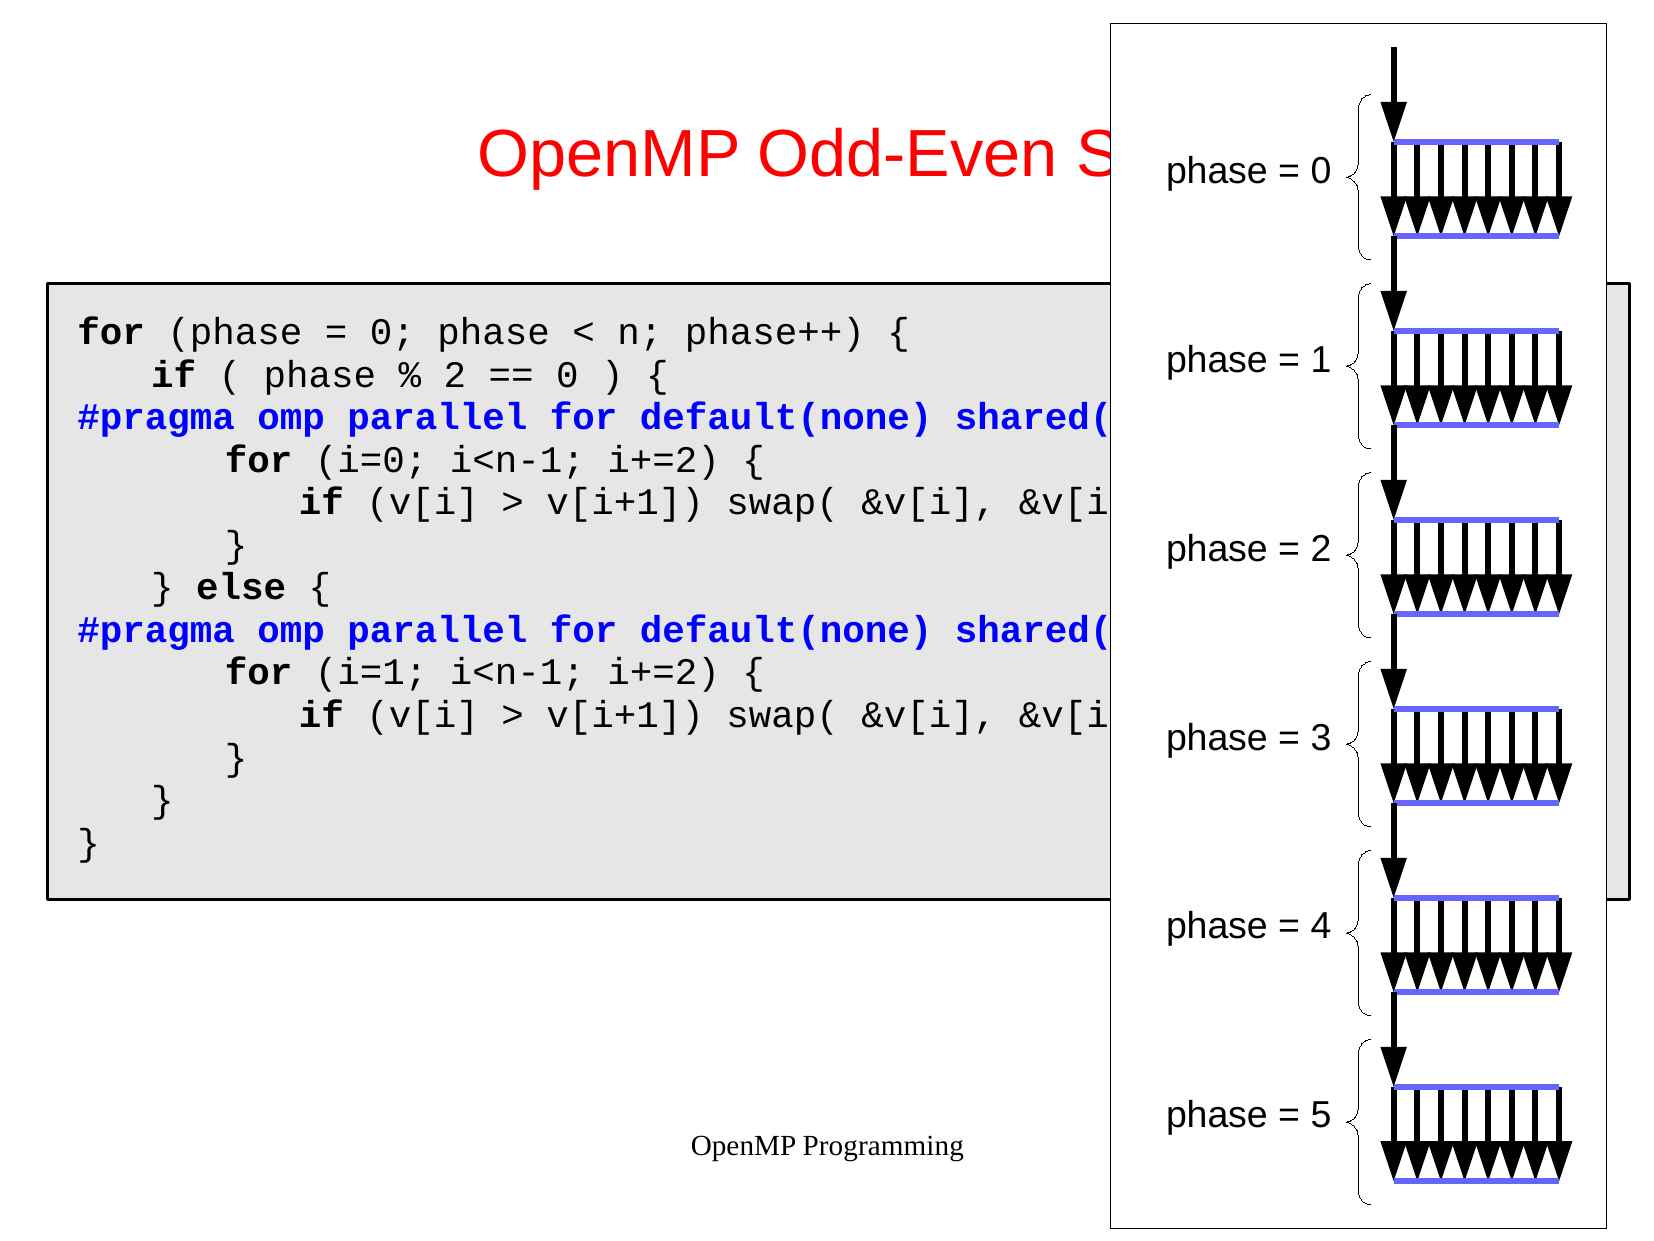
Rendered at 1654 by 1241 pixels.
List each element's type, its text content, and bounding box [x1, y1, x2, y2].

text_box phase = 2 [1151, 519, 1347, 577]
text_box phase = 1 [1151, 330, 1347, 388]
text_box phase = 5 [1151, 1086, 1347, 1144]
text_box for (phase = 0; phase < n; phase++) { if ( phase % 2 == 0 ) { #pragma omp parallel for default(none) shared(v,n,phase) private(i) for (i=0; i<n-1; i+=2) { if (v[i] > v[i+1]) swap( &v[i], &v[i+1] ); } } else { #pragma omp parallel for default(none) shared(v,n,phase) private(i) for (i=1; i<n-1; i+=2) { if (v[i] > v[i+1]) swap( &v[i], &v[i+1] ); } } } [47, 283, 1110, 900]
text_box phase = 0 [1151, 141, 1347, 199]
text_box [1110, 23, 1607, 1229]
title OpenMP Odd-Even Sort [82, 49, 1110, 257]
text_box phase = 3 [1151, 708, 1347, 766]
text_box phase = 4 [1151, 897, 1347, 955]
text_box for (phase = 0; phase < n; phase++) { if ( phase % 2 == 0 ) { #pragma omp parallel for default(none) shared(v,n,phase) private(i) for (i=0; i<n-1; i+=2) { if (v[i] > v[i+1]) swap( &v[i], &v[i+1] ); } } else { #pragma omp parallel for default(none) shared(v,n,phase) private(i) for (i=1; i<n-1; i+=2) { if (v[i] > v[i+1]) swap( &v[i], &v[i+1] ); } } } [1607, 283, 1630, 900]
